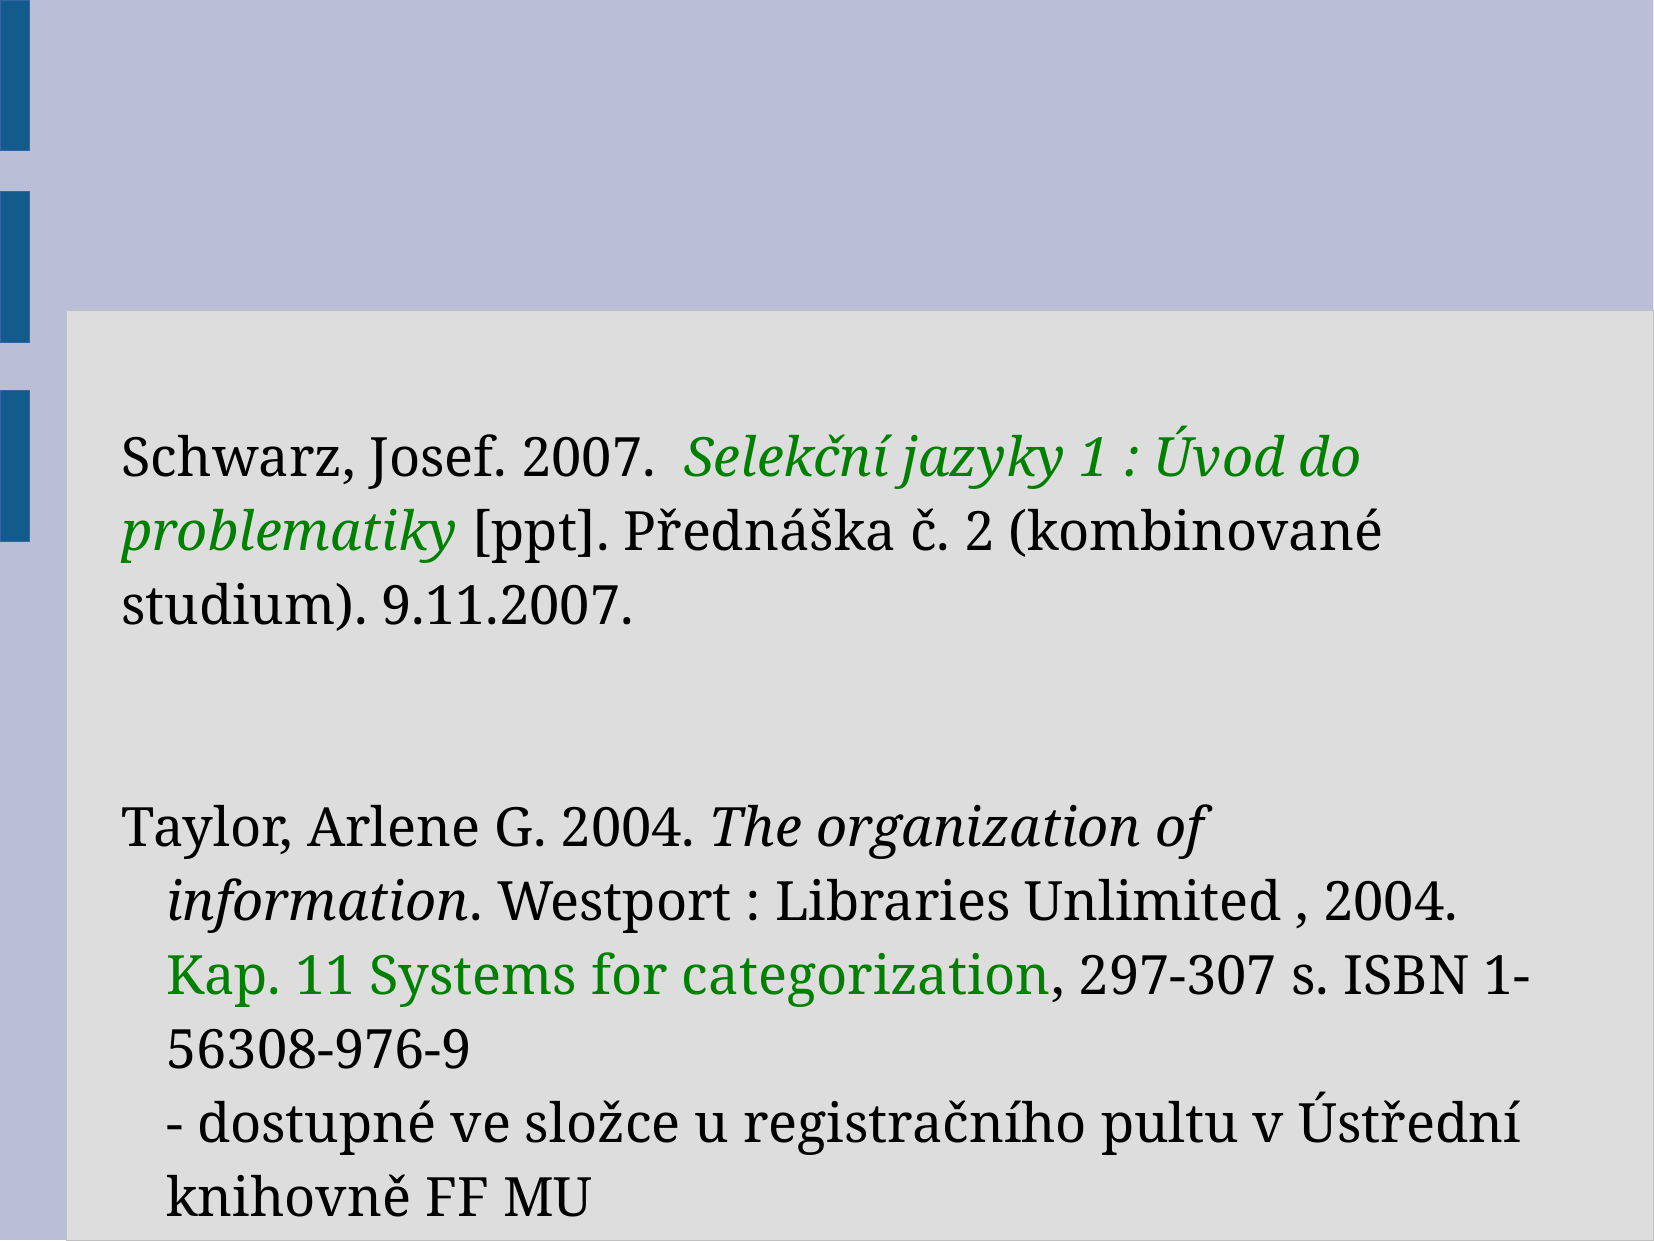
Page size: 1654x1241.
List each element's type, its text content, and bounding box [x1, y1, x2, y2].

list Schwarz, Josef. 2007. Selekční jazyky 1 : Úvod do problematiky [ppt]. Přednáška č. 2 (kombinované studium). 9.11.2007. Taylor, Arlene G. 2004. The organization of information. Westport : Libraries Unlimited , 2004. Kap. 11 Systems for categorization, 297-307 s. ISBN 1-56308-976-9 - dostupné ve složce u registračního pultu v Ústřední knihovně FF MU [121, 344, 1534, 1127]
